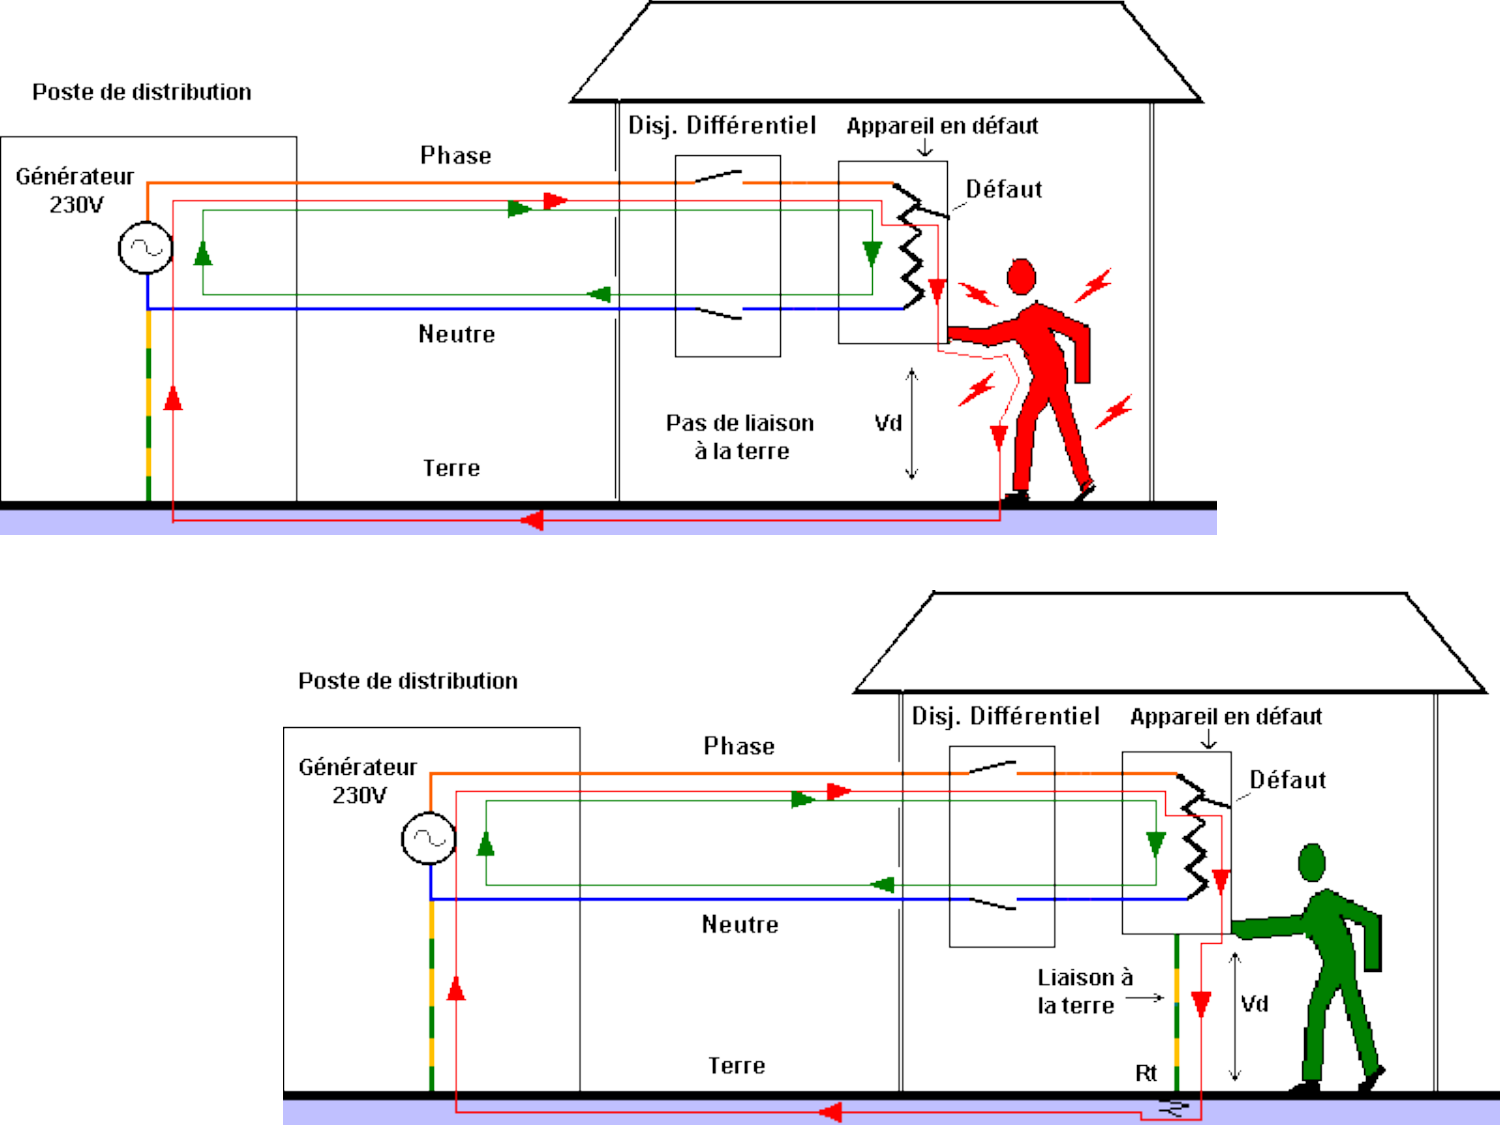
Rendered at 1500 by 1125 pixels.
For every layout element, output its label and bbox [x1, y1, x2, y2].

picture [283, 590, 1500, 1125]
picture [0, 0, 1217, 535]
